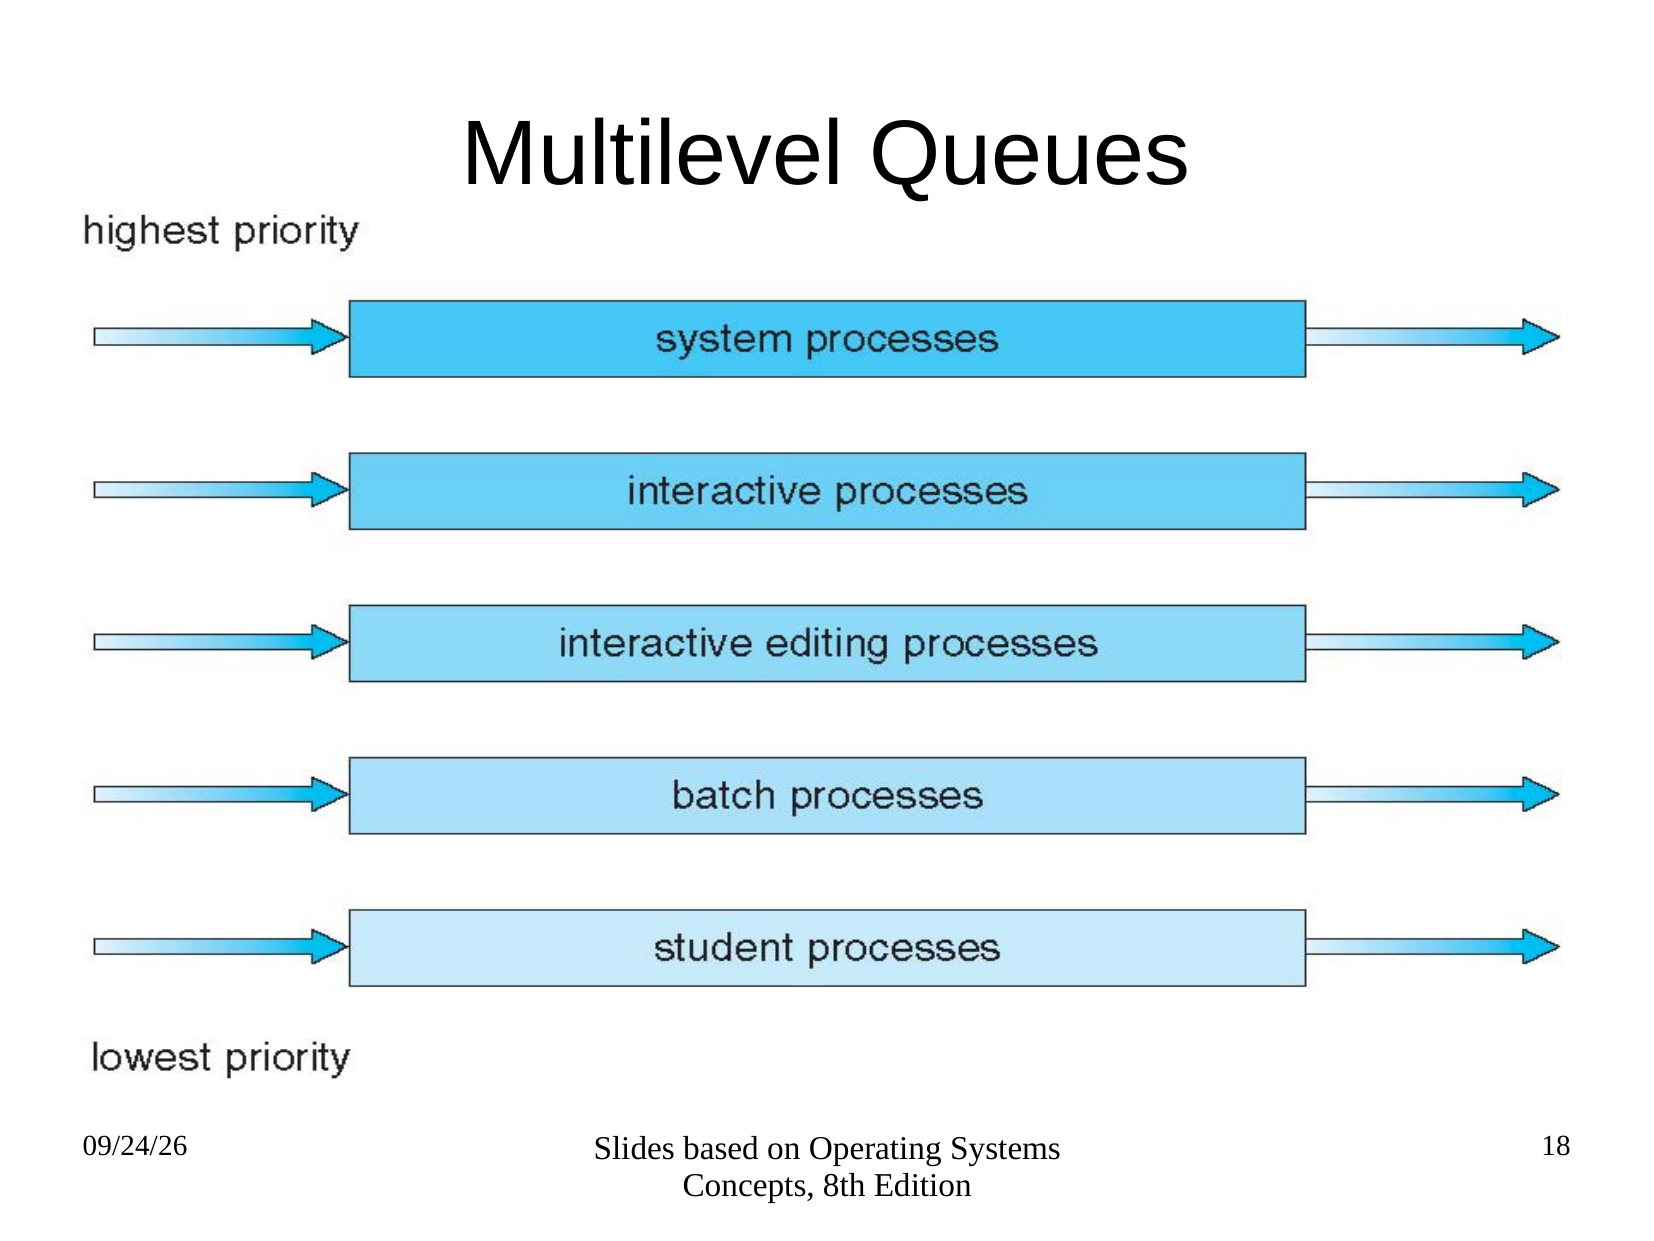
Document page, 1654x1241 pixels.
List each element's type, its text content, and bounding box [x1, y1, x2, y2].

title Multilevel Queues [82, 49, 1571, 257]
picture [82, 209, 1562, 1081]
